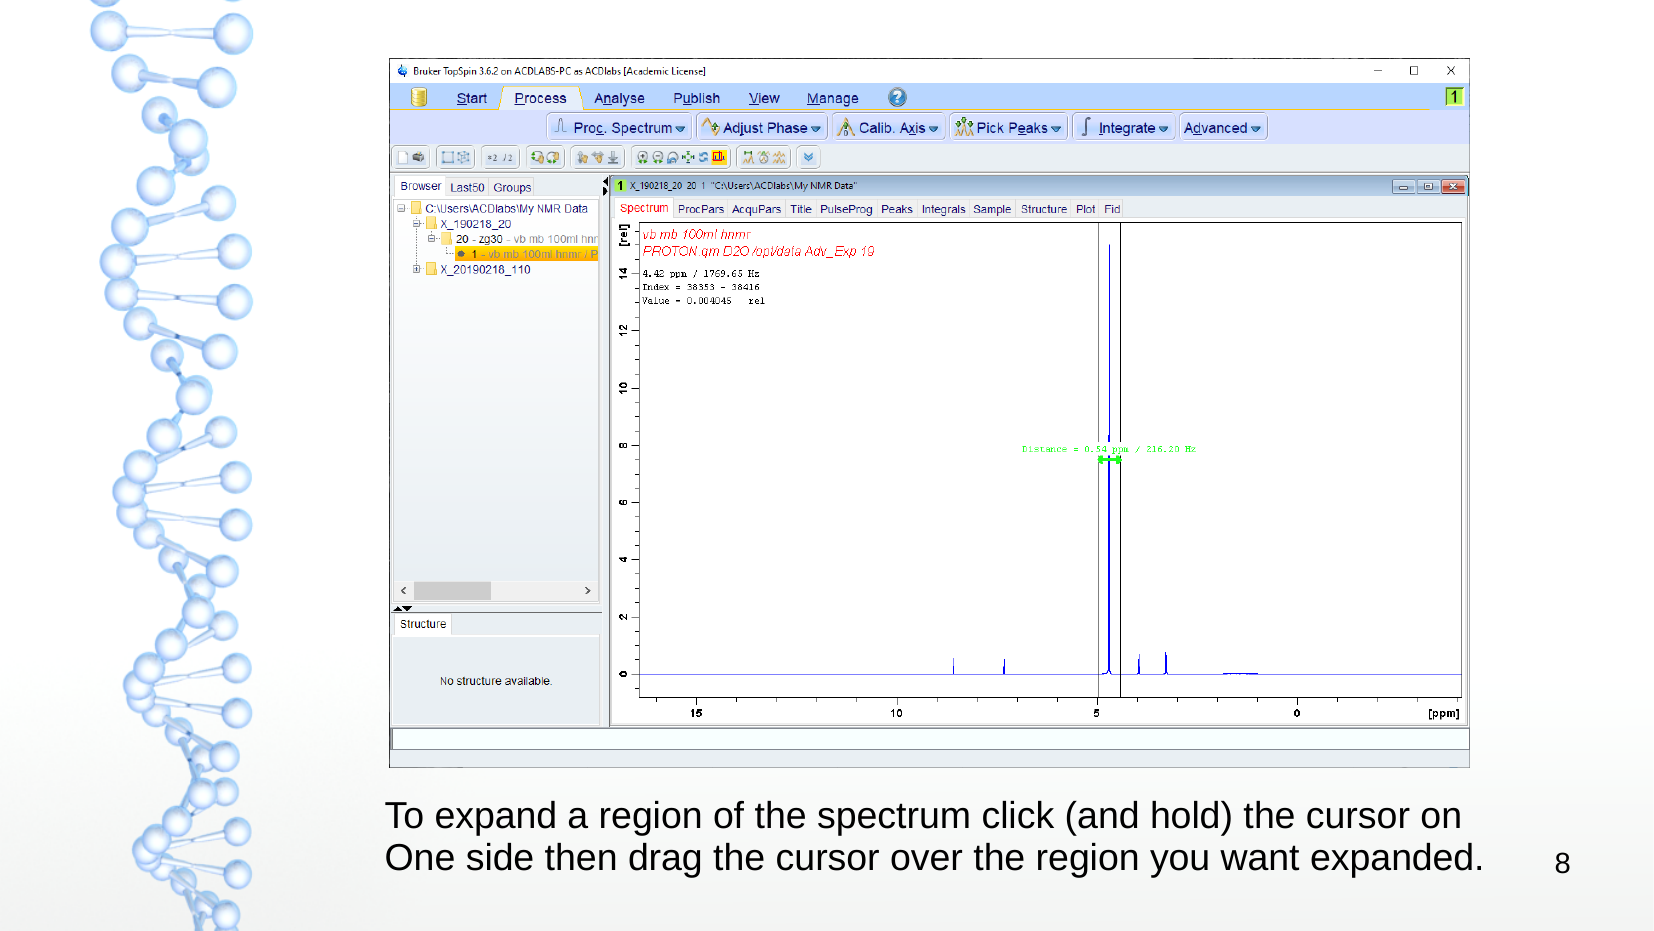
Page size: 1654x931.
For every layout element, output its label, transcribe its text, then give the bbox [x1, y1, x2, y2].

text_box To expand a region of the spectrum click (and hold) the cursor on One side then drag the cursor over the region you want expanded. [369, 787, 1501, 886]
picture [0, 0, 1654, 931]
